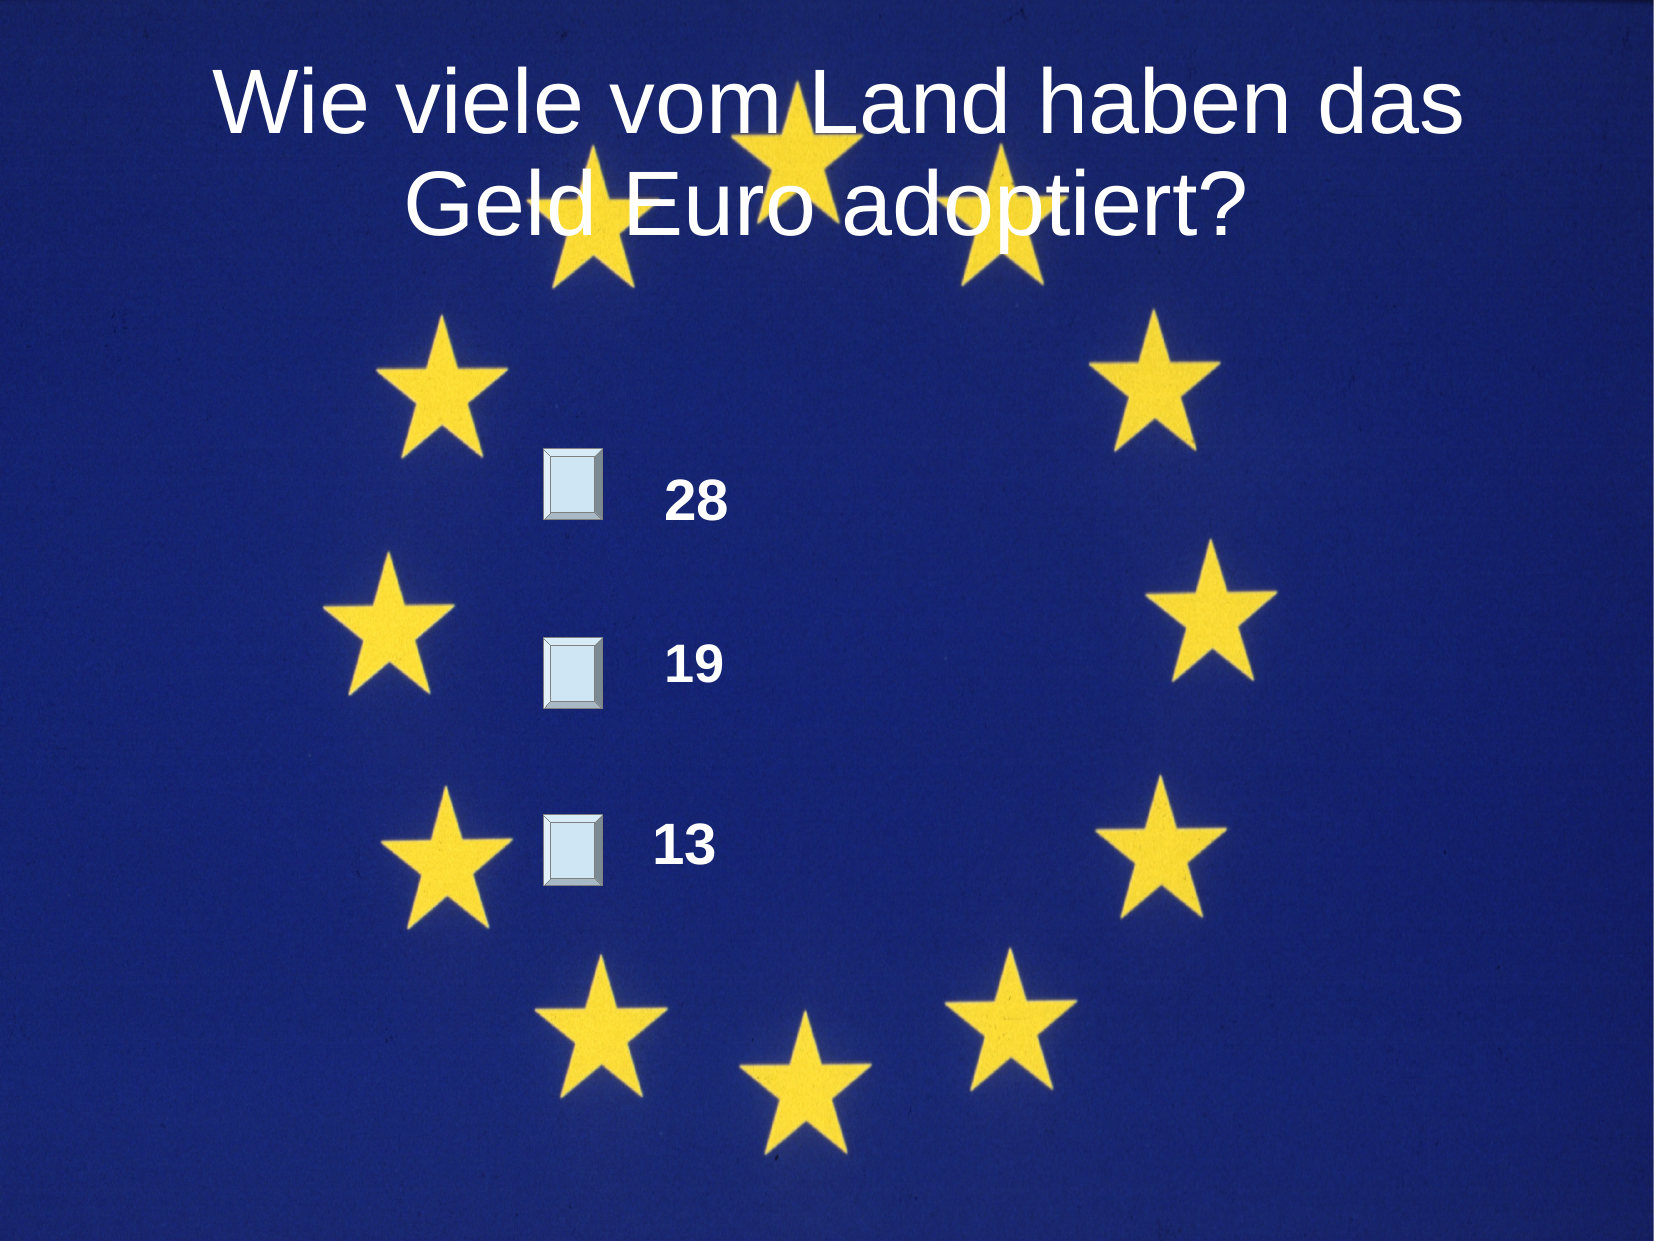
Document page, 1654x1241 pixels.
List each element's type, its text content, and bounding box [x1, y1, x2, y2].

text_box 28 [649, 460, 745, 542]
text_box [545, 448, 603, 520]
text_box 19 [649, 625, 740, 703]
picture [0, 0, 1654, 1241]
text_box 13 [637, 804, 733, 886]
text_box [545, 814, 603, 886]
text_box [545, 637, 603, 709]
title Wie viele vom Land haben das Geld Euro adoptiert? [82, 49, 1571, 257]
